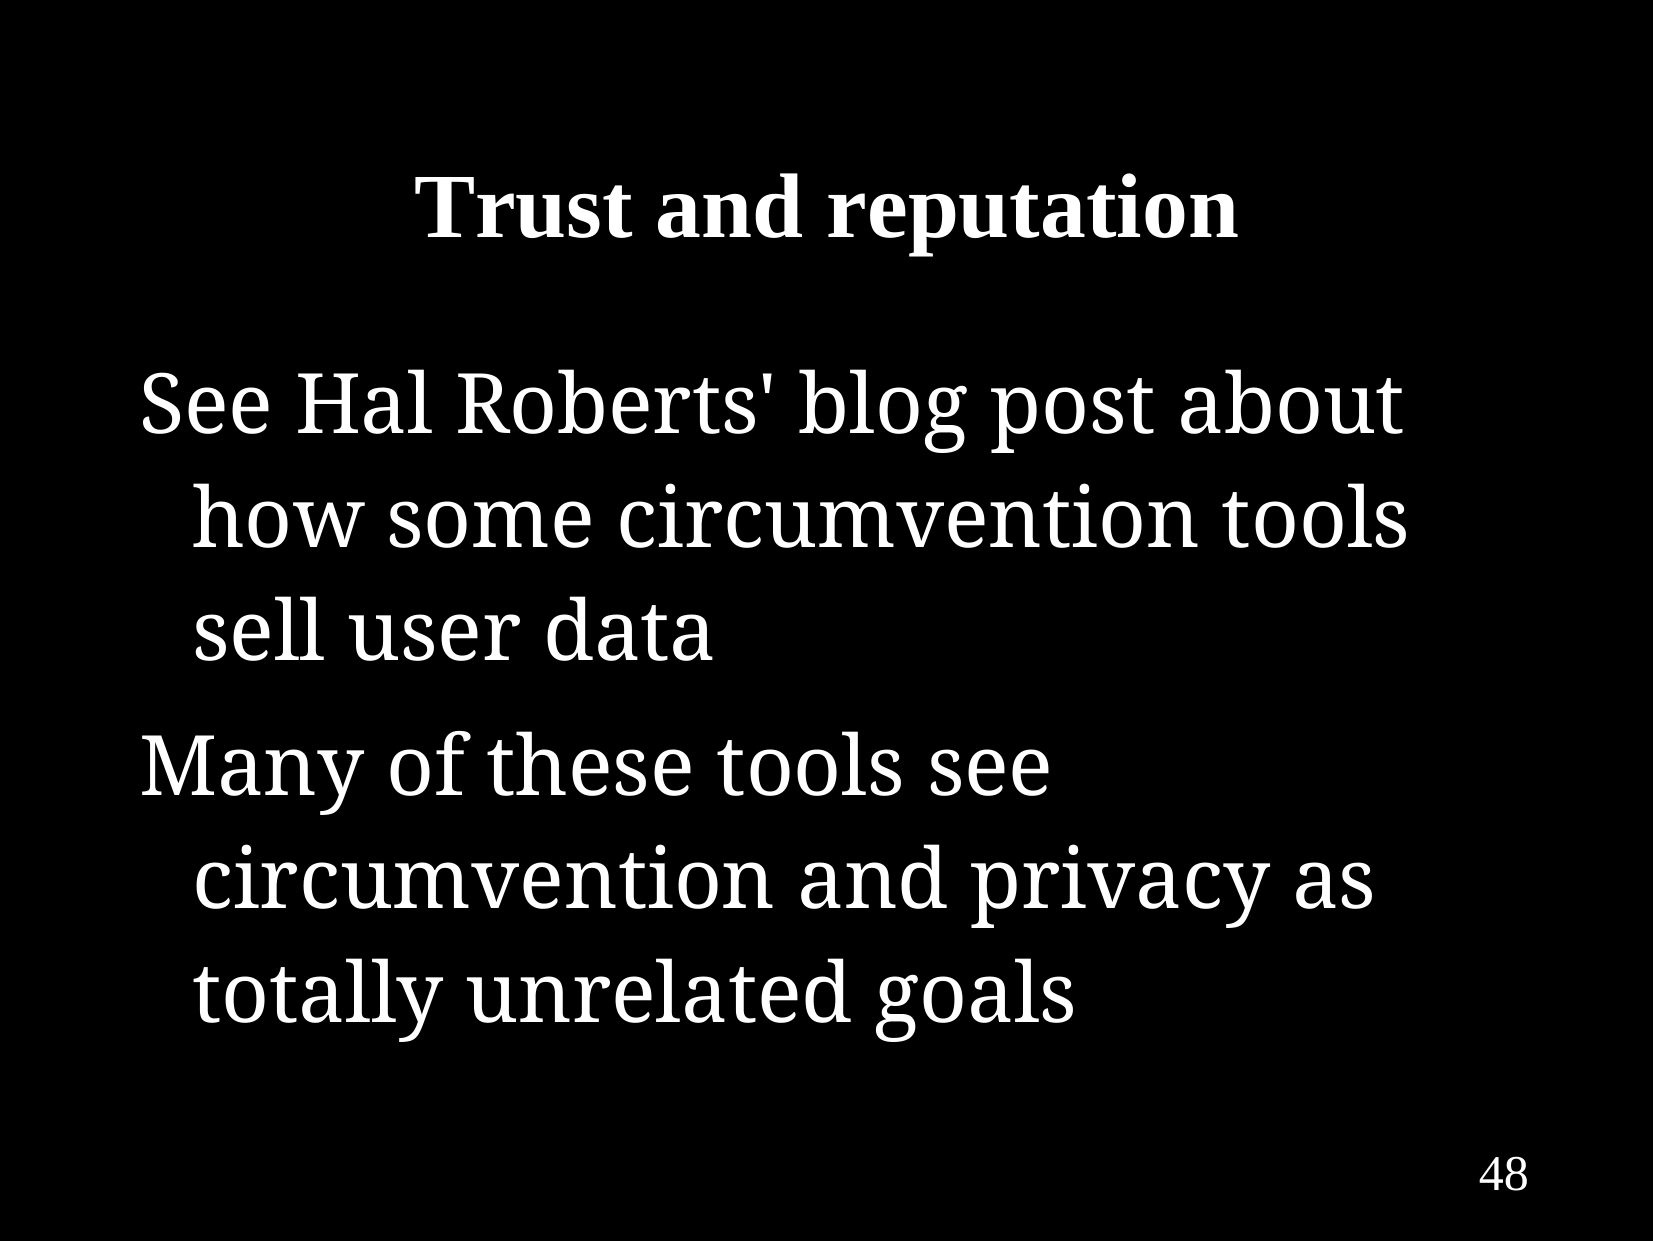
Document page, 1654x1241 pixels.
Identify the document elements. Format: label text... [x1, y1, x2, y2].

list See Hal Roberts' blog post about how some circumvention tools sell user data Many of these tools see circumvention and privacy as totally unrelated goals [121, 344, 1534, 1127]
title Trust and reputation [121, 102, 1534, 311]
